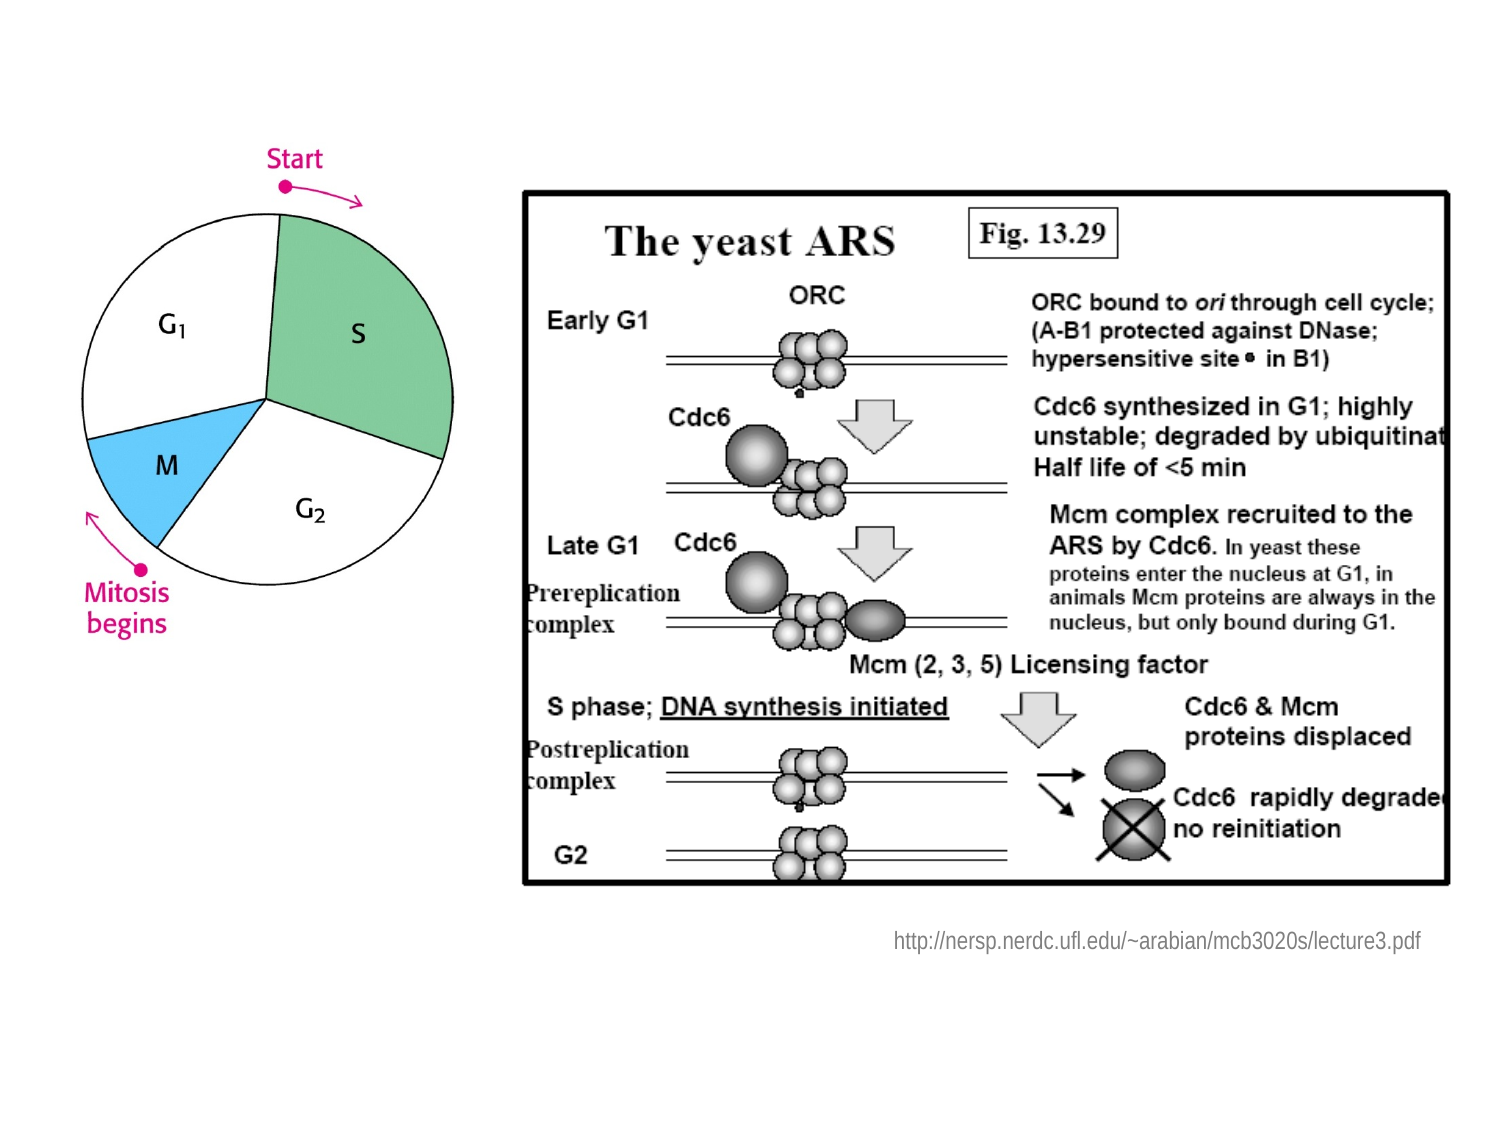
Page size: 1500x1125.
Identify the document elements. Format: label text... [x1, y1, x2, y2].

text_box http://nersp.nerdc.ufl.edu/~arabian/mcb3020s/lecture3.pdf [879, 916, 1438, 962]
picture [513, 184, 1460, 894]
picture [53, 125, 482, 662]
